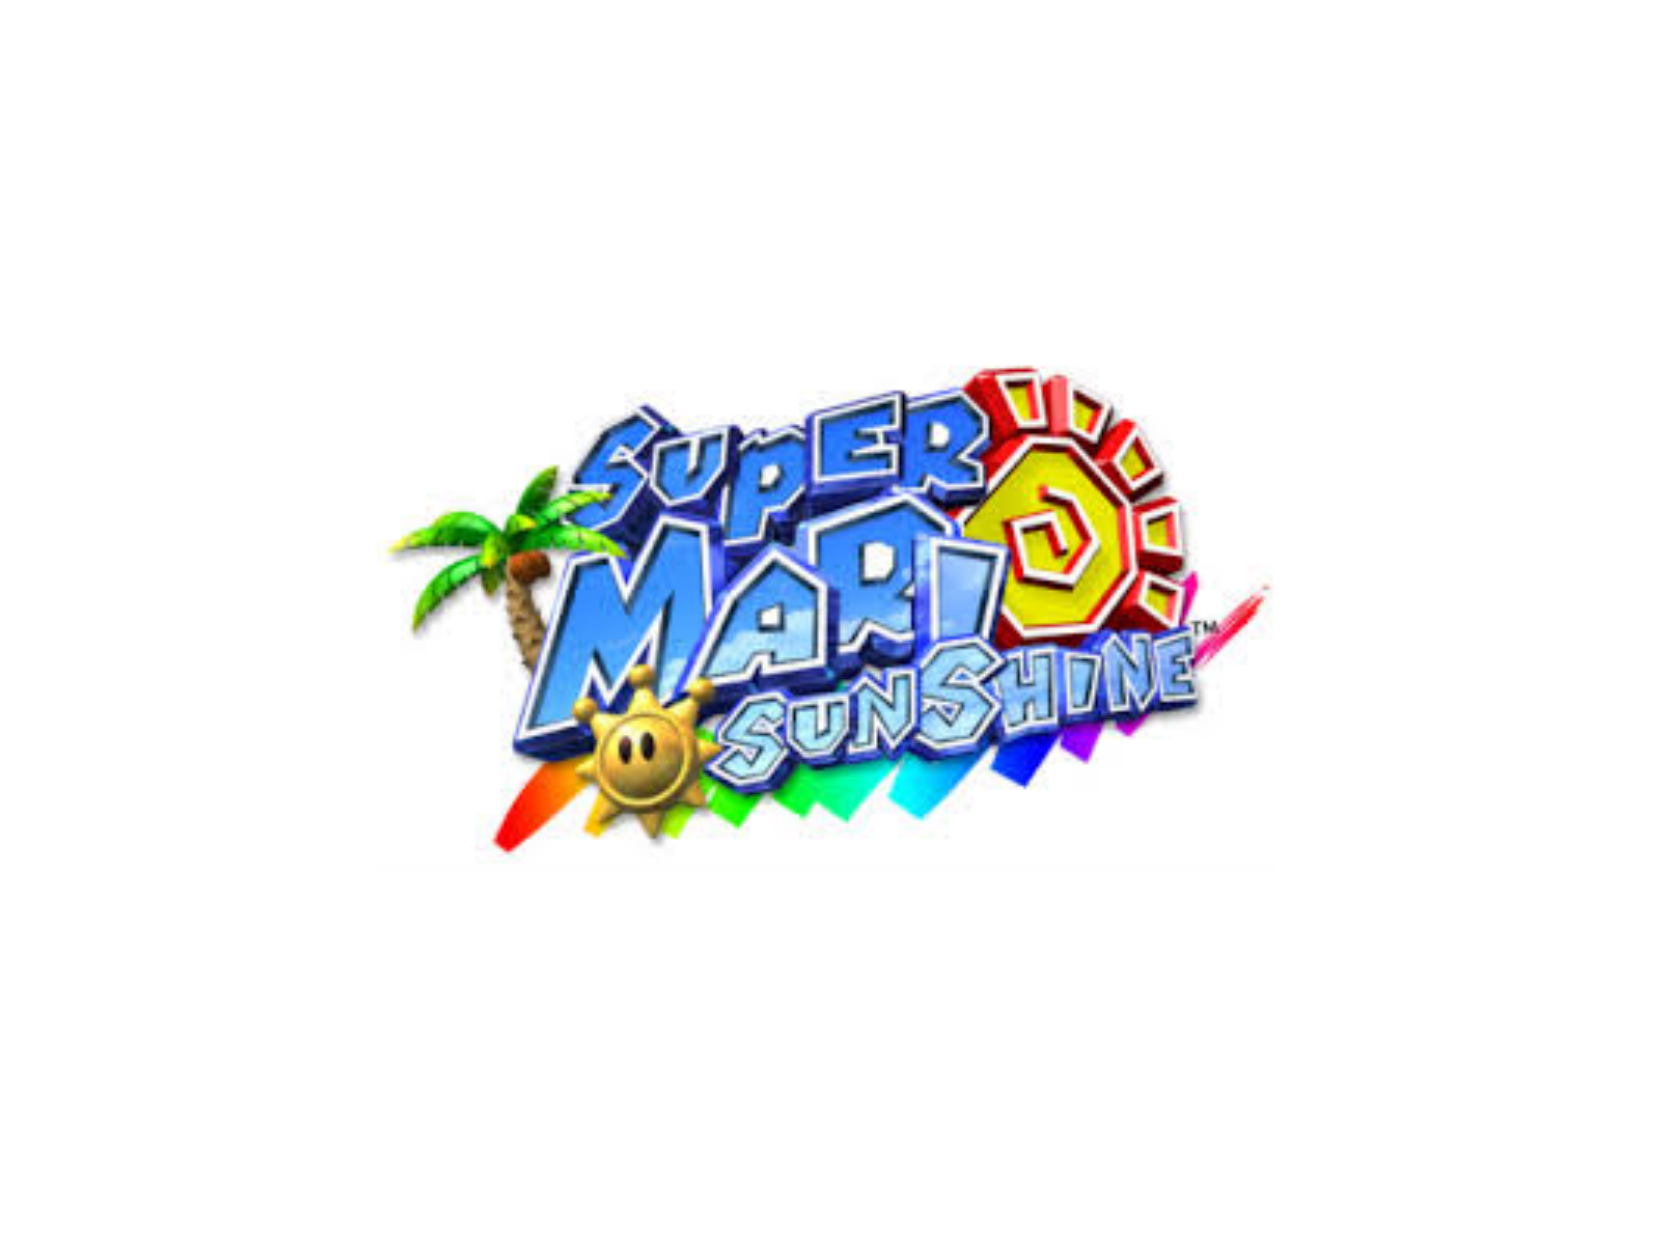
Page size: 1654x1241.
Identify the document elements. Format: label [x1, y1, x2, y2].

picture [377, 342, 1292, 875]
